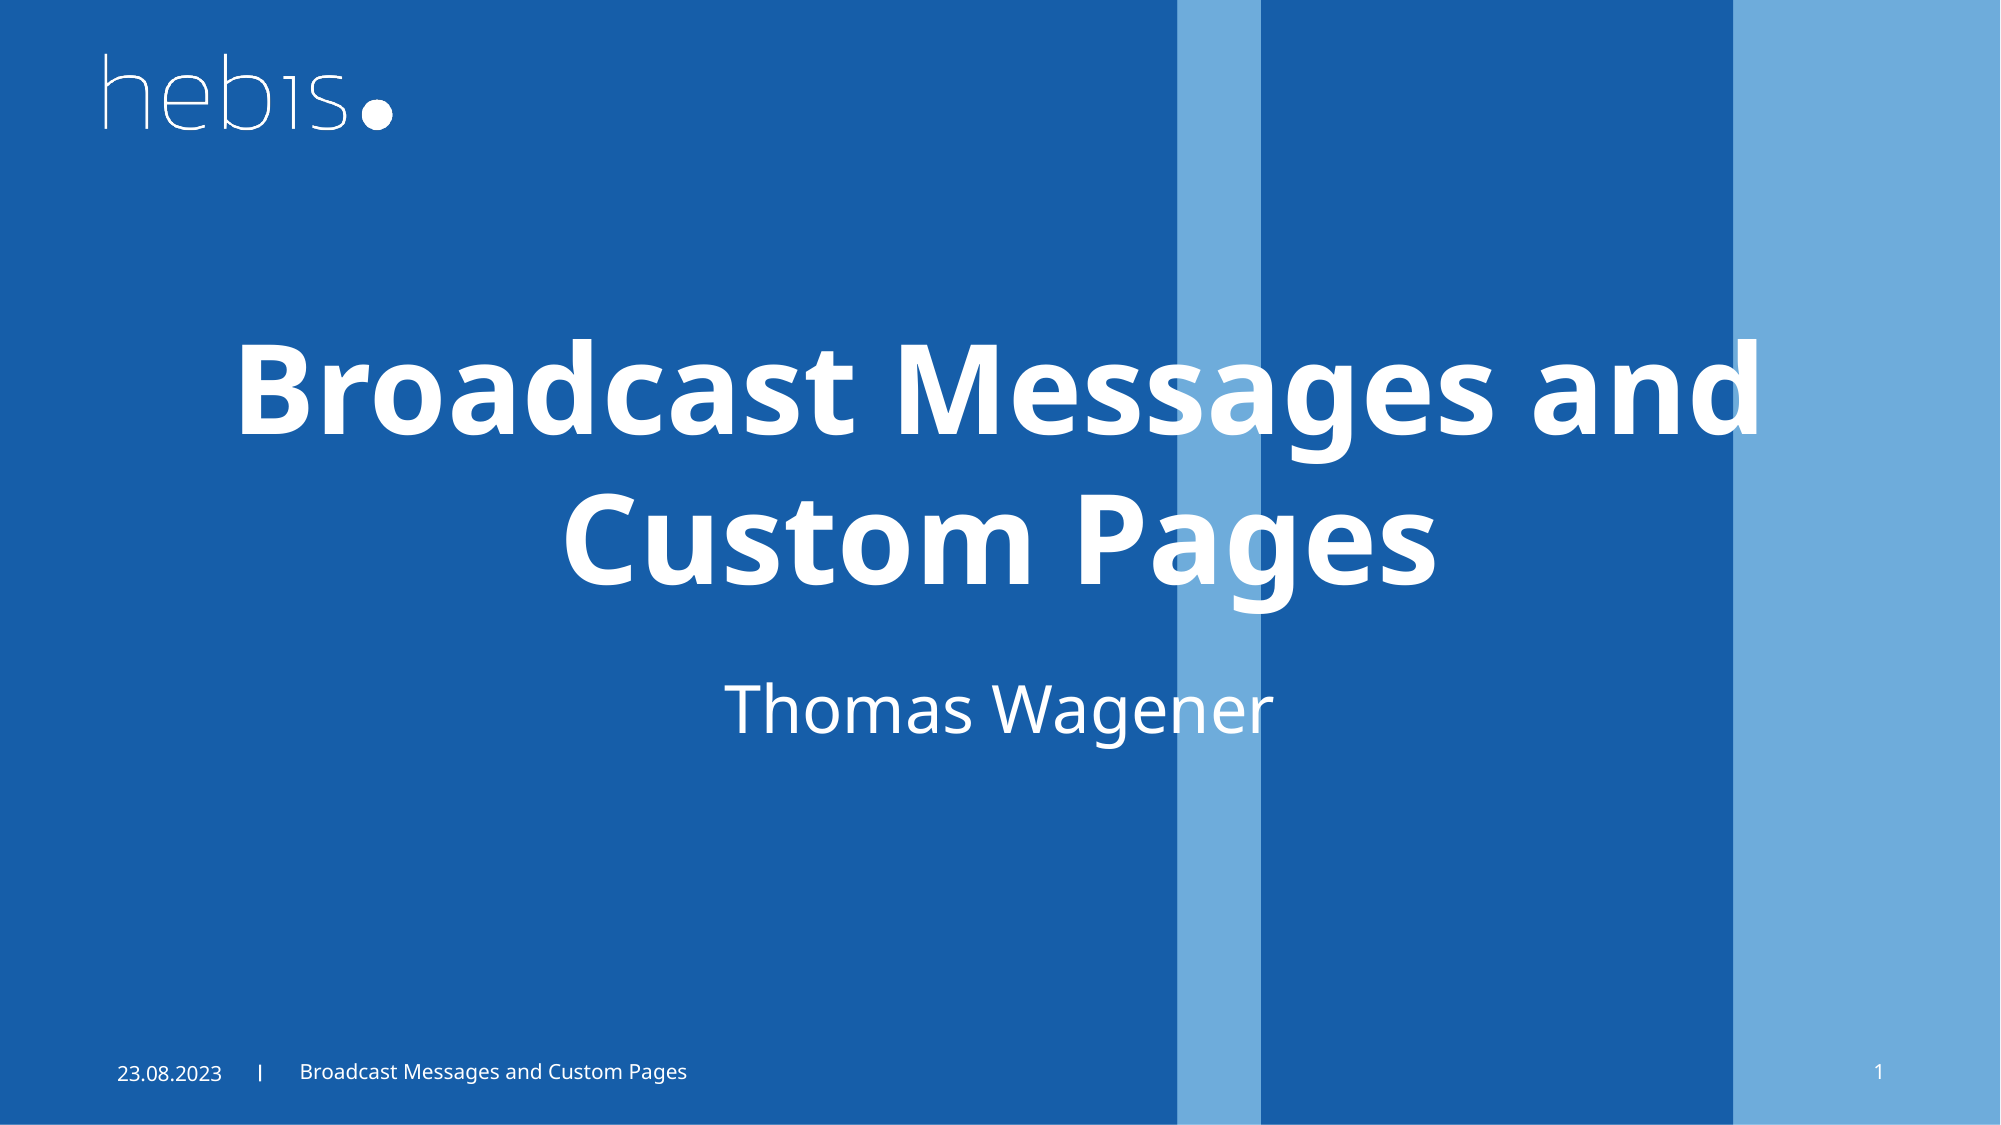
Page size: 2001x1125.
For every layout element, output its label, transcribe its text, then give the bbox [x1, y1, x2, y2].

picture [0, 0, 2001, 1125]
title Broadcast Messages and Custom Pages [137, 313, 1863, 617]
list Thomas Wagener [137, 659, 1863, 827]
slide_number 23.08.2023 [102, 1042, 271, 1103]
